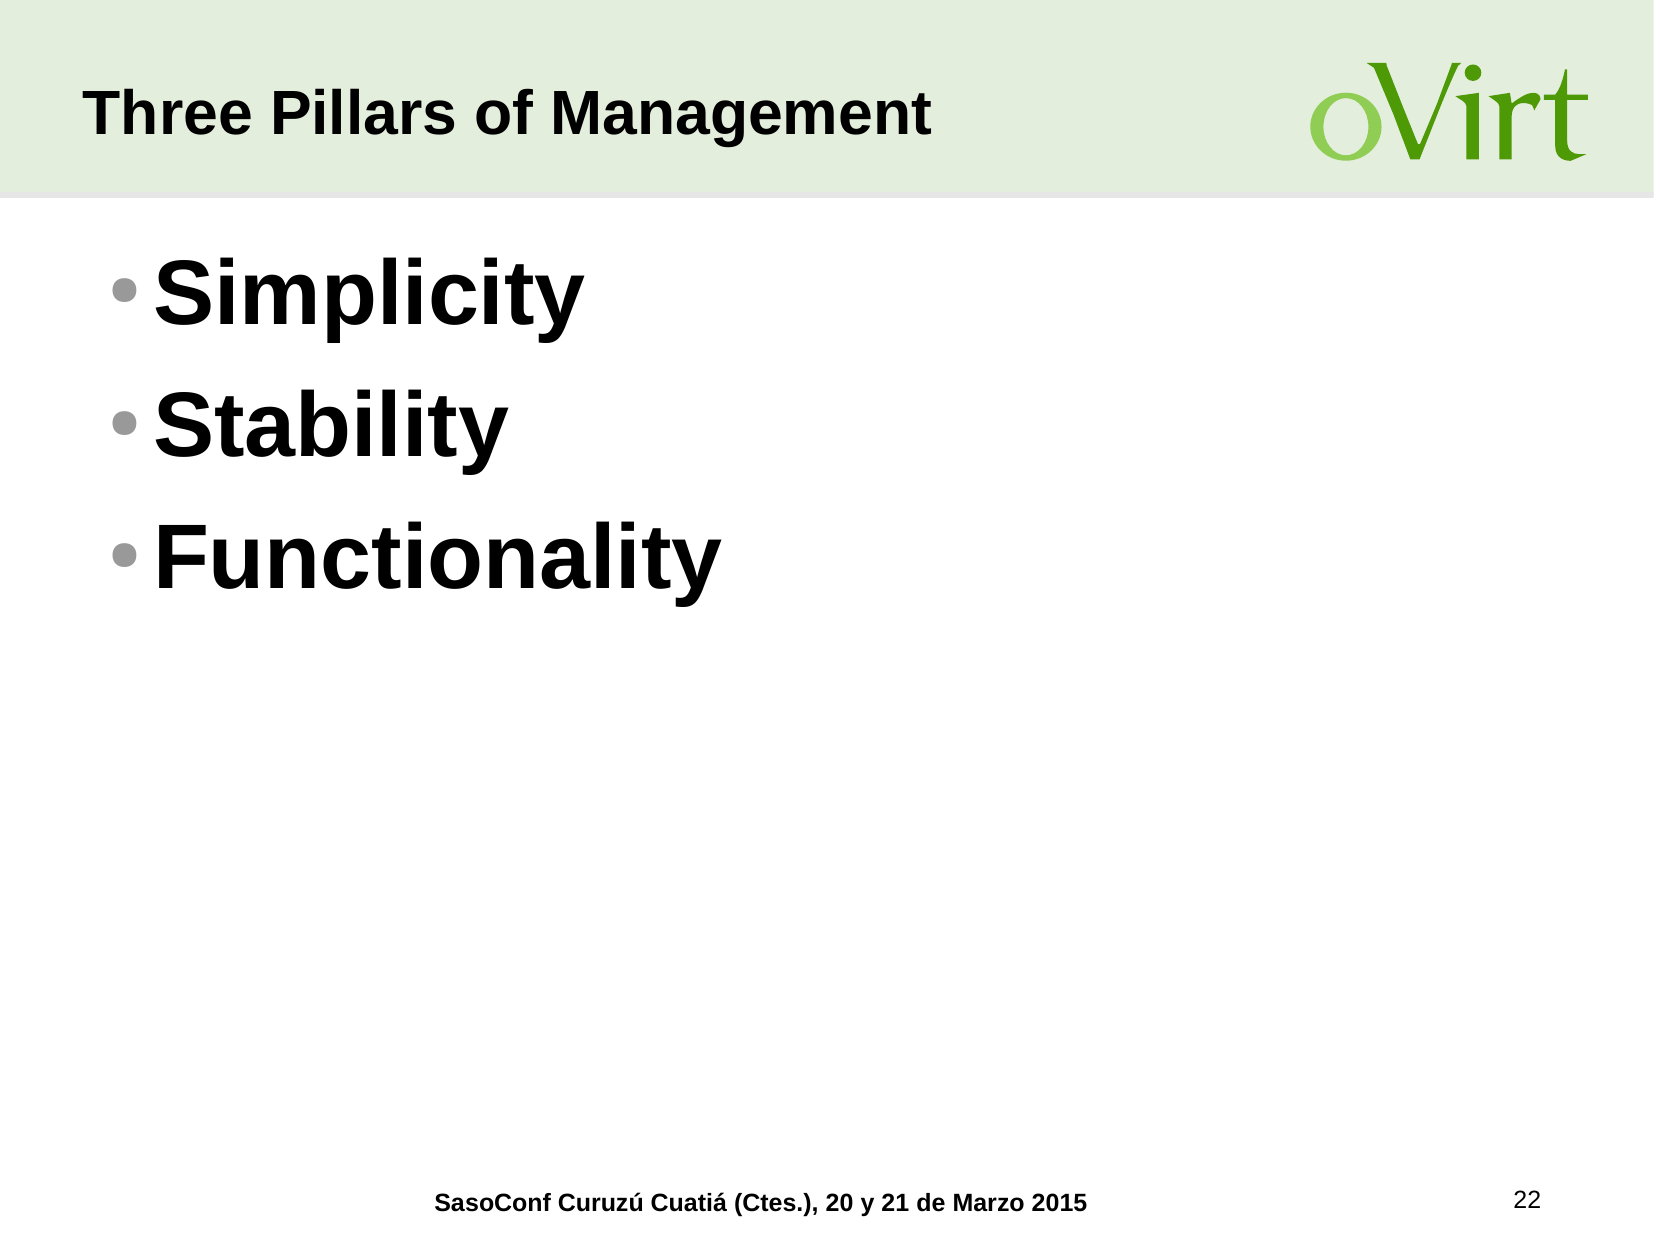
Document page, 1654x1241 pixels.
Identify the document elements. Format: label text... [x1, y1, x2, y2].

title Three Pillars of Management [82, 37, 1571, 188]
list Simplicity Stability Functionality [93, 241, 1582, 932]
